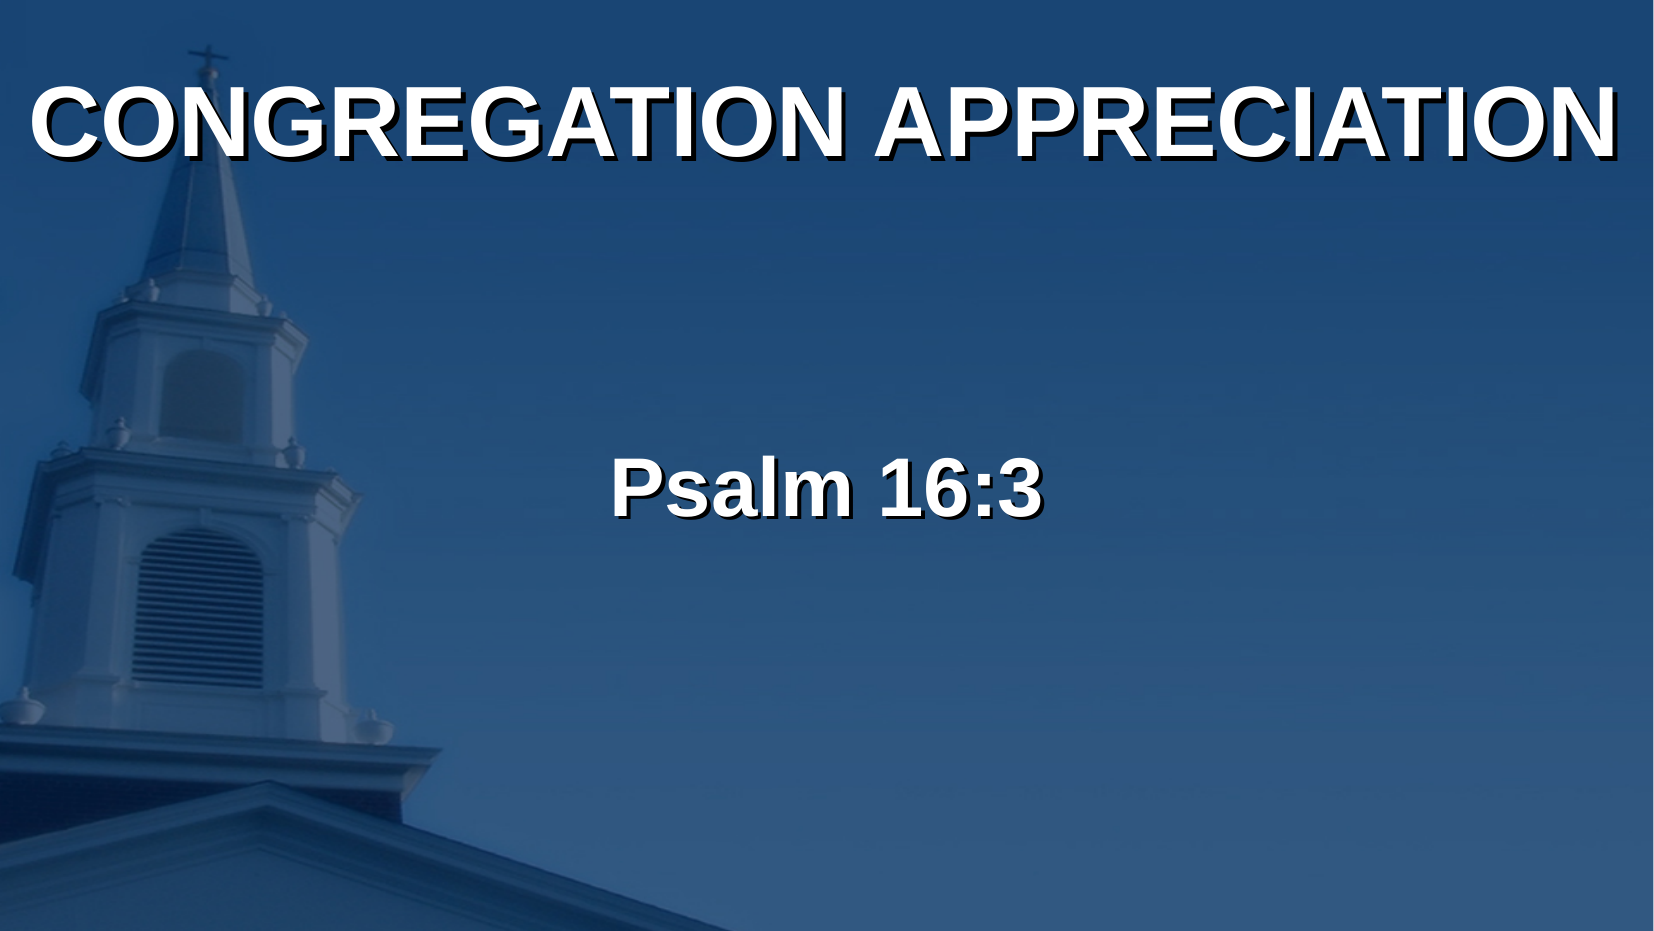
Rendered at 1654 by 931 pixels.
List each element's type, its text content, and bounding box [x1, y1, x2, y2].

subtitle Psalm 16:3 [82, 217, 1571, 758]
title CONGREGATION APPRECIATION [0, 18, 1651, 226]
picture [0, 0, 1654, 931]
